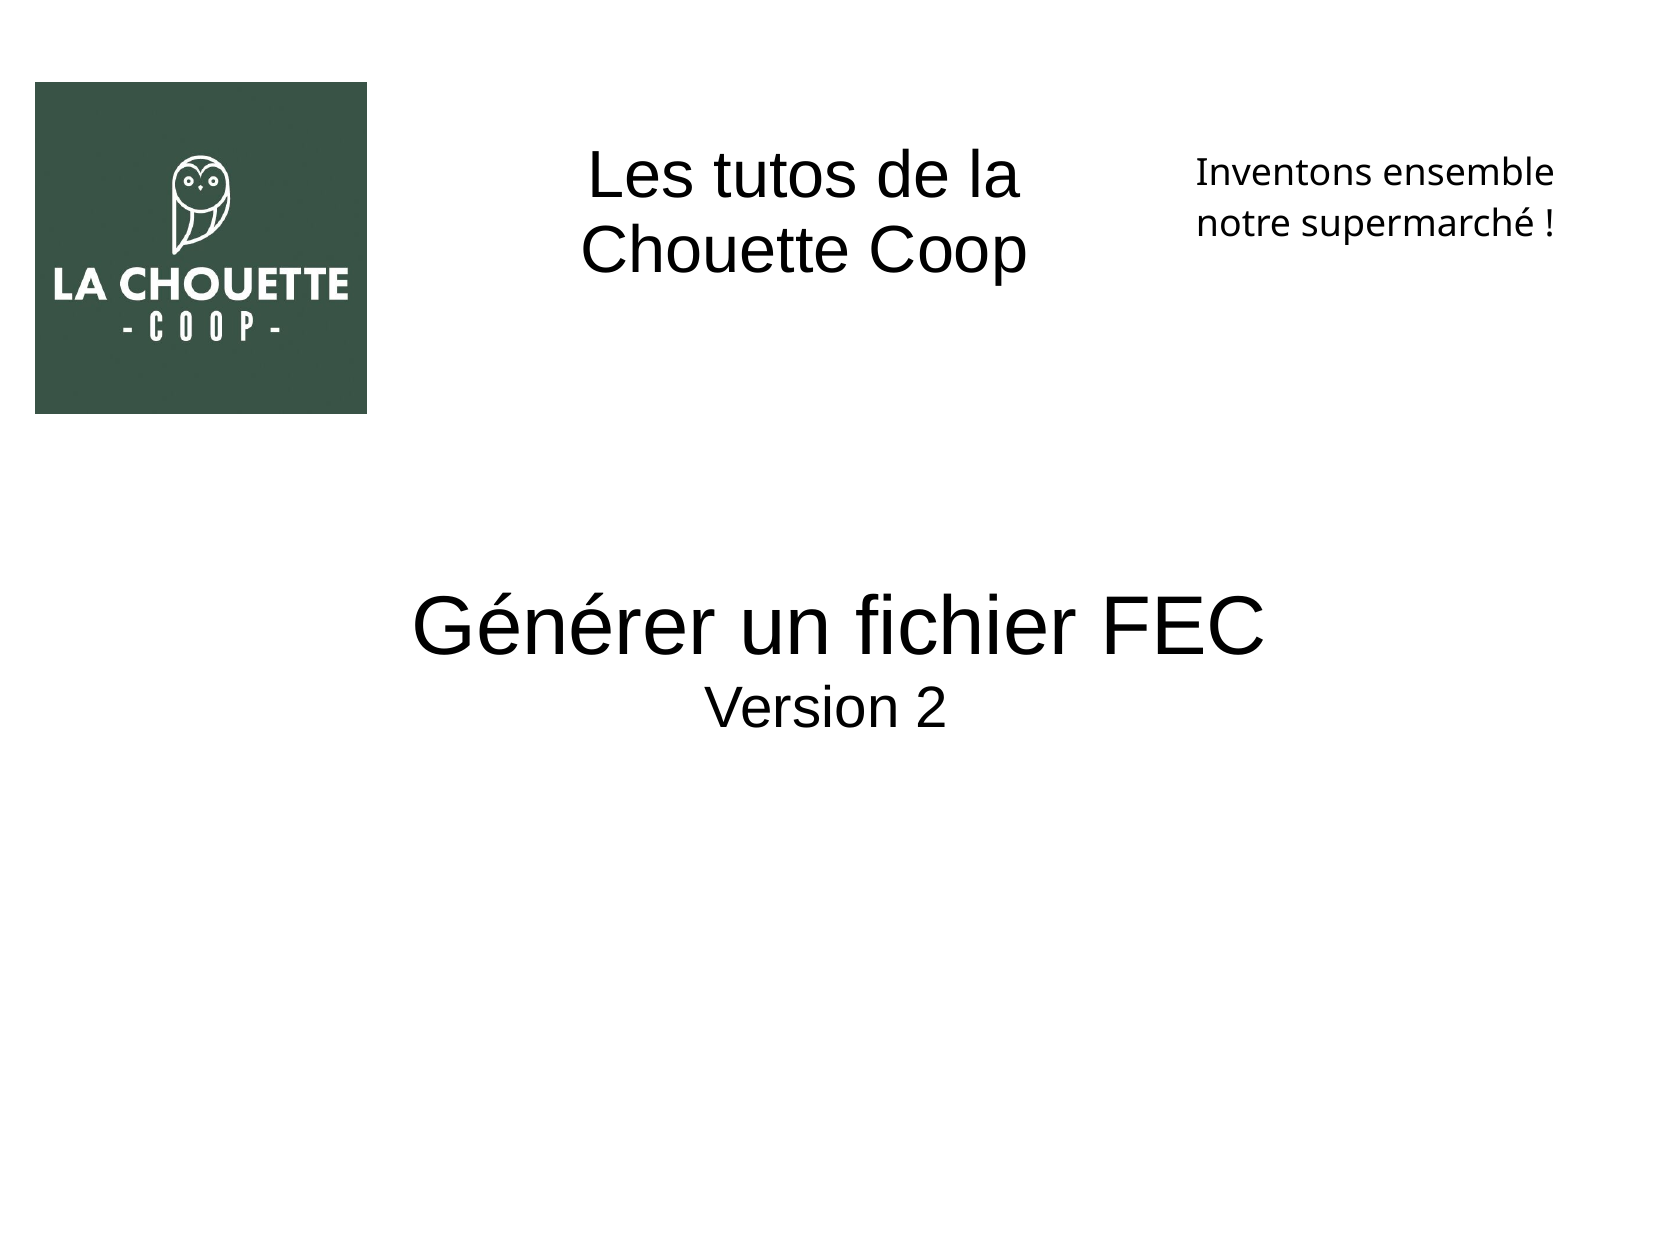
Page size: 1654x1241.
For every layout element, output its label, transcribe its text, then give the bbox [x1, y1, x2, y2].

text_box Les tutos de la Chouette Coop [565, 129, 1087, 295]
subtitle Générer un fichier FEC Version 2 [82, 496, 1571, 815]
picture [35, 82, 367, 414]
text_box Inventons ensemble notre supermarché ! [1181, 138, 1642, 395]
